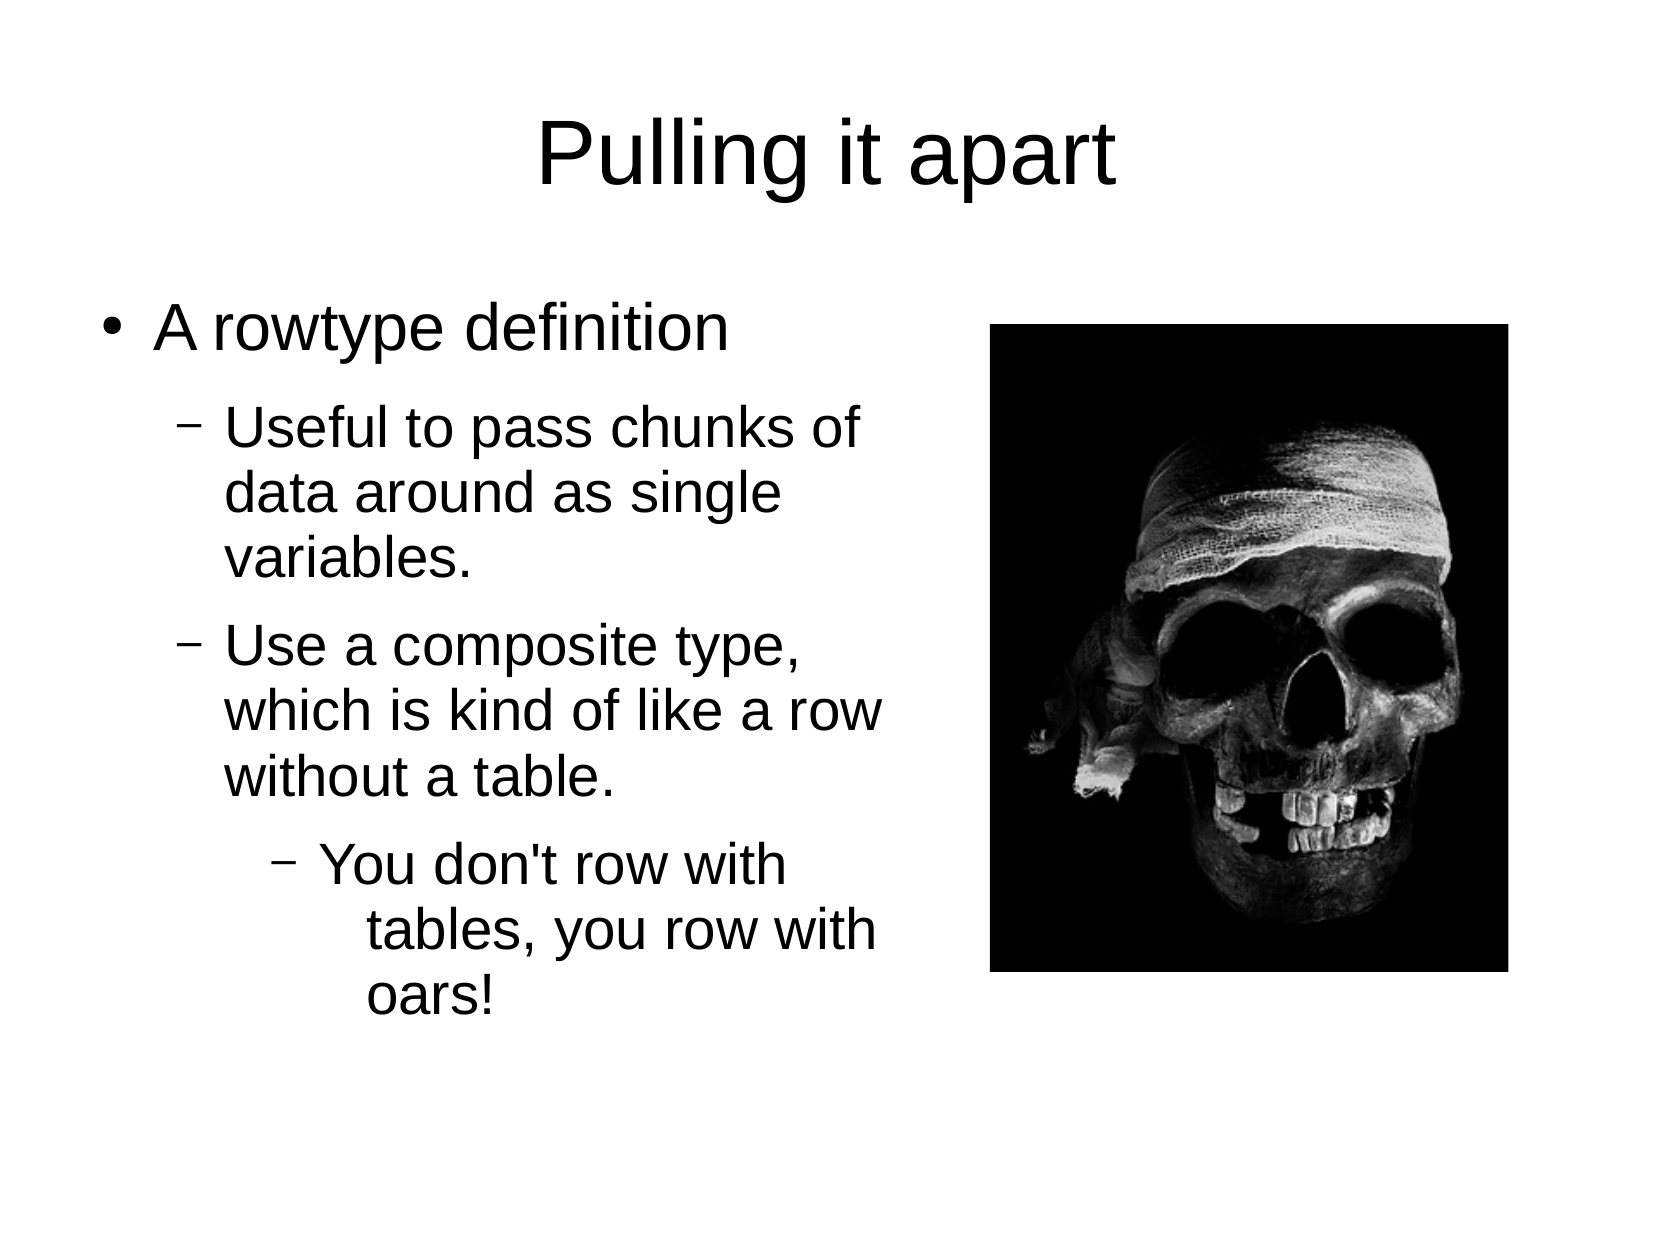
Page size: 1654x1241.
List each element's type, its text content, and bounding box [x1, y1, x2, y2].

picture [989, 324, 1509, 972]
list A rowtype definition Useful to pass chunks of data around as single variables. Use a composite type, which is kind of like a row without a table. You don't row with tables, you row with oars! [82, 290, 916, 1109]
title Pulling it apart [82, 49, 1571, 257]
